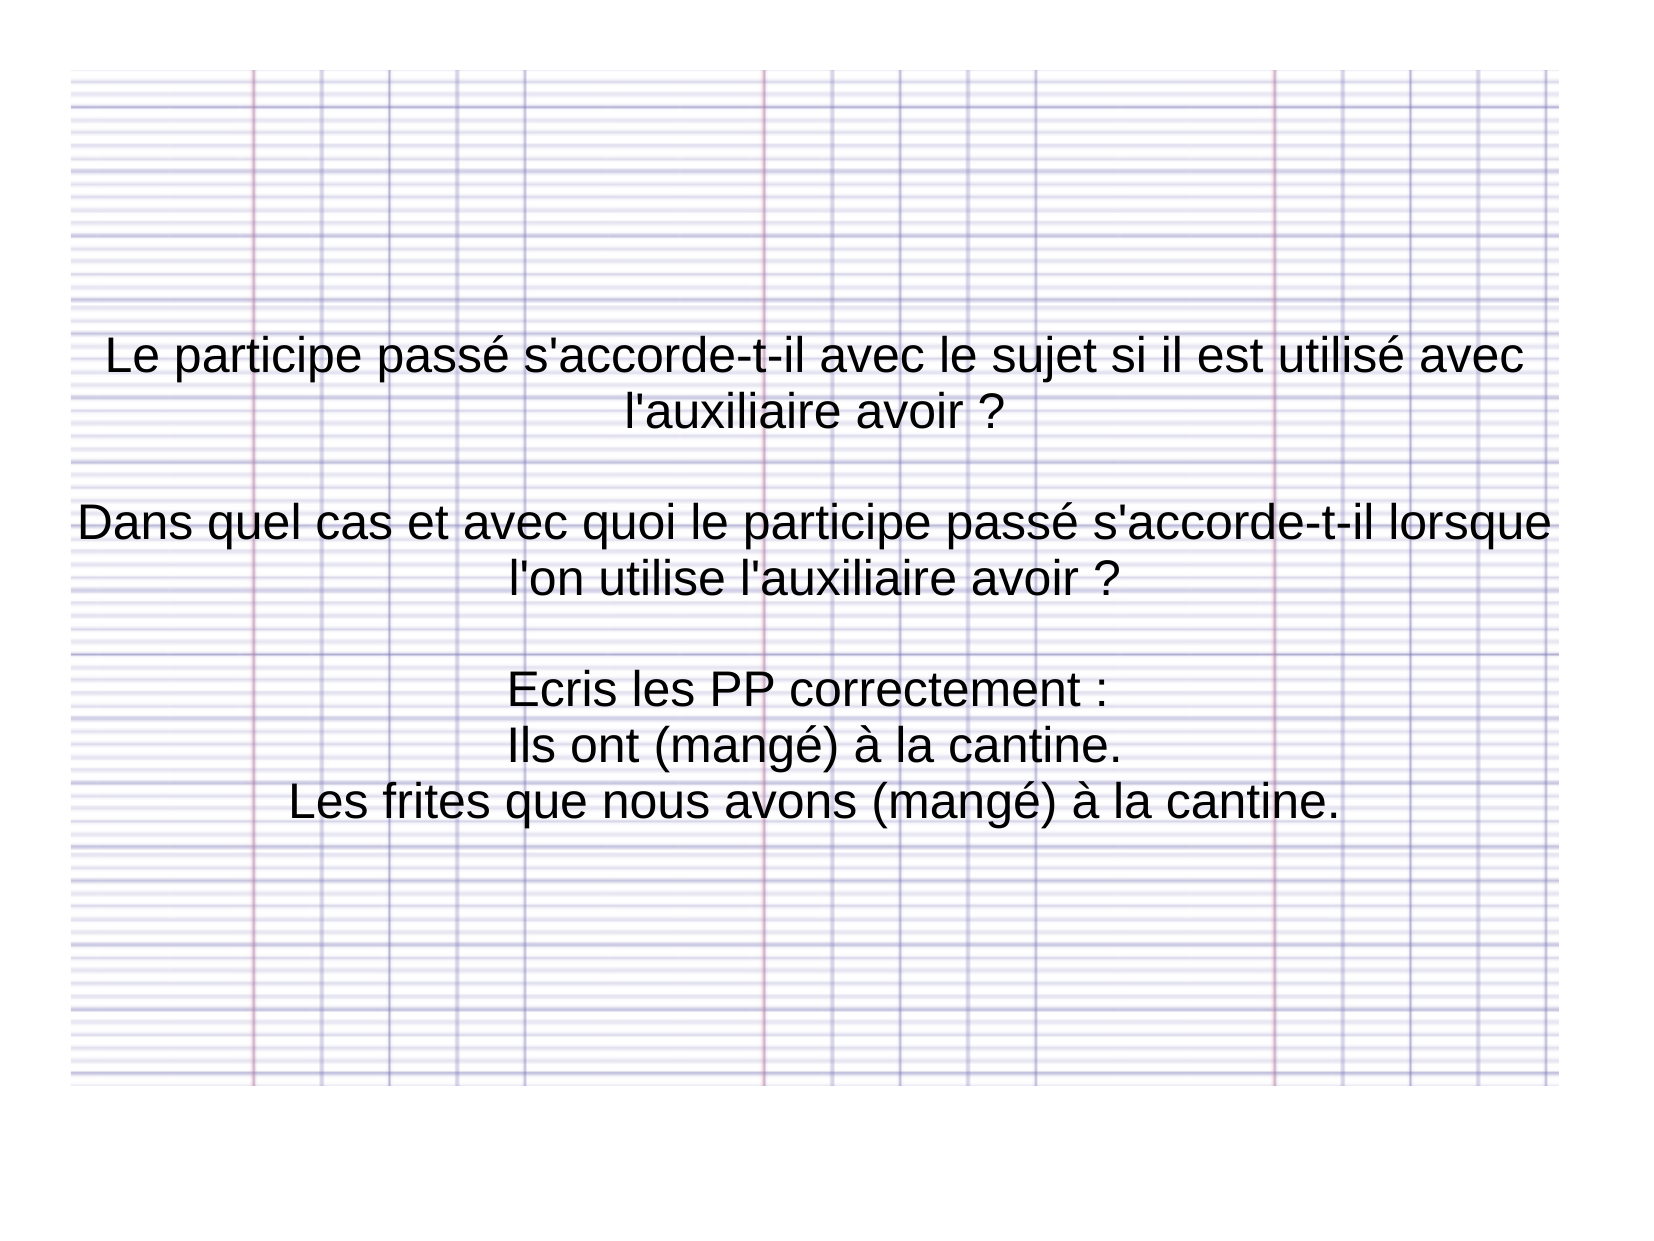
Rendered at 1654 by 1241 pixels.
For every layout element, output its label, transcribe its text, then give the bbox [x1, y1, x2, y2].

subtitle Le participe passé s'accorde-t-il avec le sujet si il est utilisé avec l'auxiliaire avoir ? Dans quel cas et avec quoi le participe passé s'accorde-t-il lorsque l'on utilise l'auxiliaire avoir ? Ecris les PP correctement : Ils ont (mangé) à la cantine. Les frites que nous avons (mangé) à la cantine. [70, 70, 1559, 1086]
